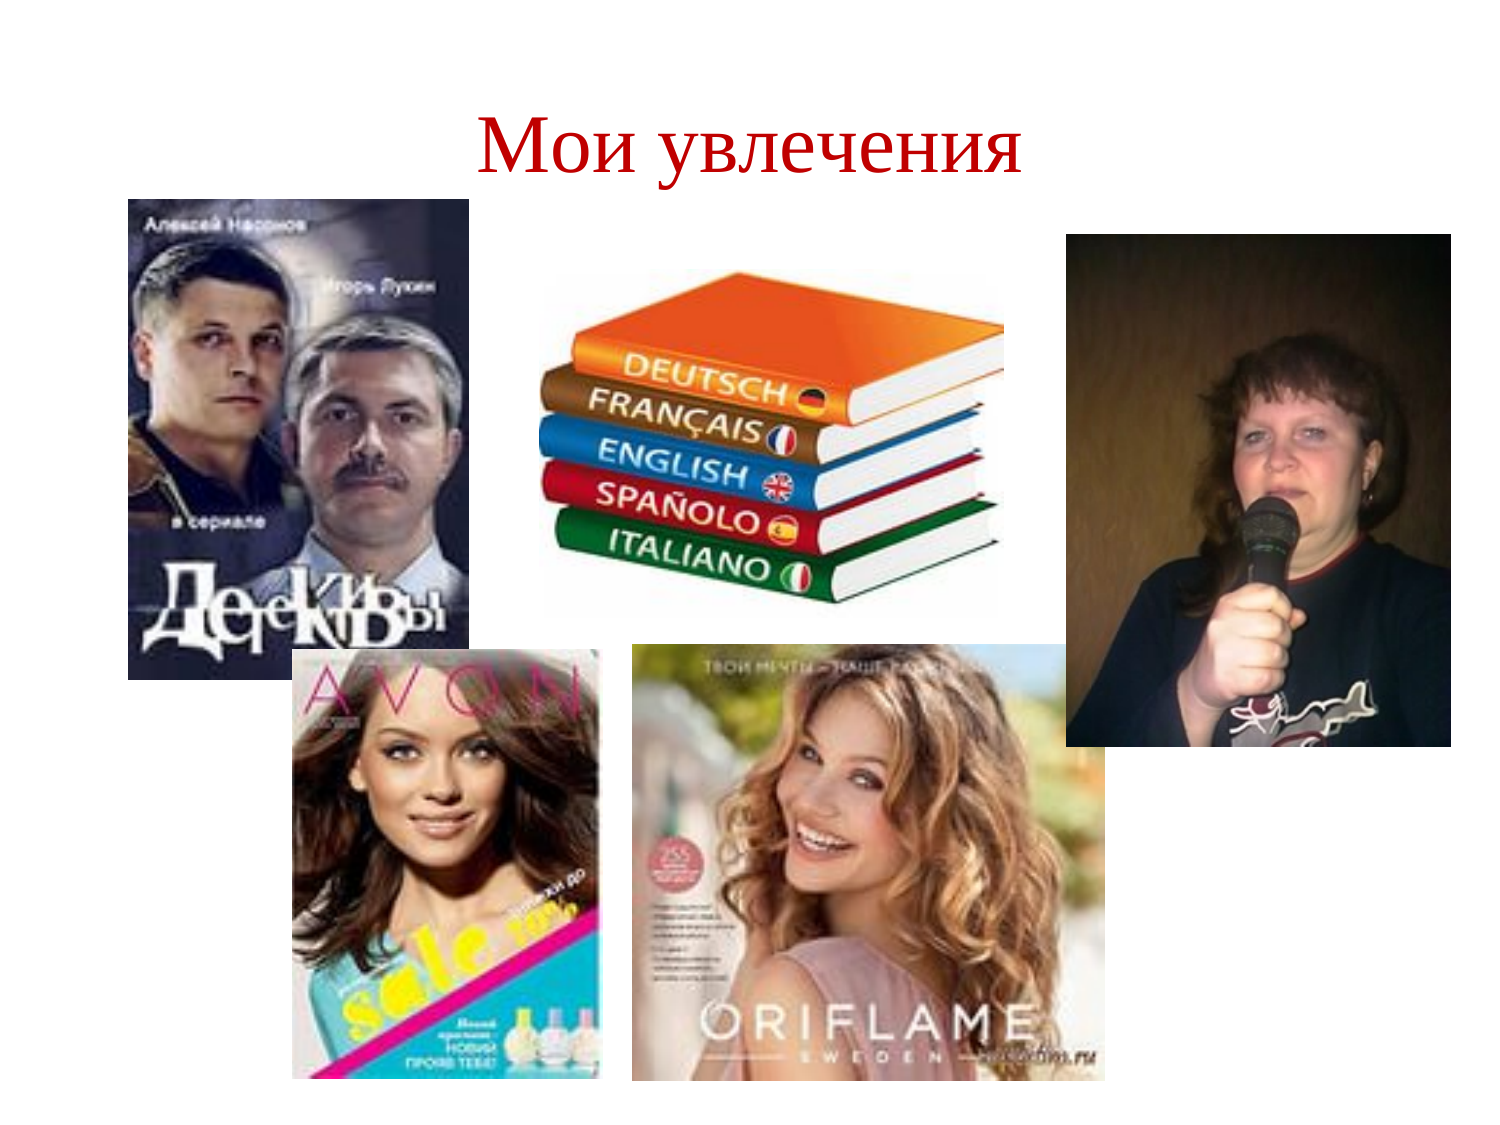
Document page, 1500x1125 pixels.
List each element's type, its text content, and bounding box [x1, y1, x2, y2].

picture [539, 269, 1004, 618]
picture [632, 234, 1451, 1082]
title Мои увлечения [75, 45, 1426, 233]
picture [128, 199, 603, 1079]
